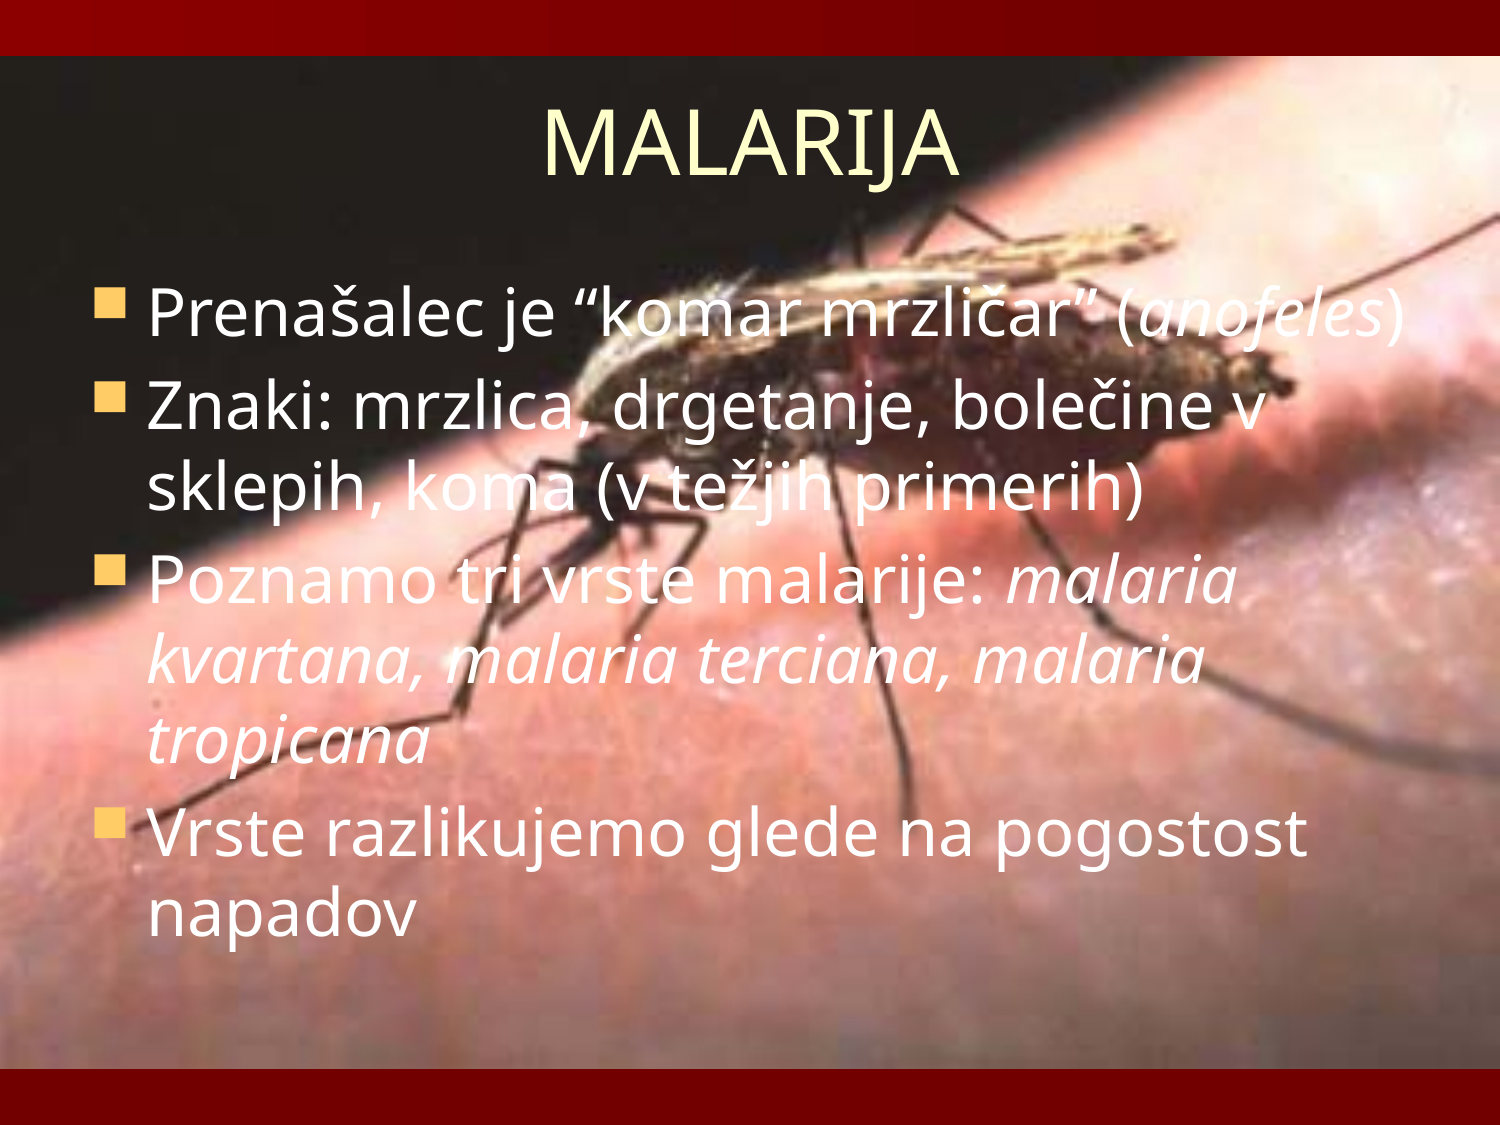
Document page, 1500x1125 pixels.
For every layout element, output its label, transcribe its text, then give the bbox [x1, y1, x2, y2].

title MALARIJA [75, 45, 1425, 233]
list Prenašalec je “komar mrzličar” (anofeles) Znaki: mrzlica, drgetanje, bolečine v sklepih, koma (v težjih primerih) Poznamo tri vrste malarije: malaria kvartana, malaria terciana, malaria tropicana Vrste razlikujemo glede na pogostost napadov [75, 262, 1425, 1000]
picture [0, 56, 1500, 1069]
